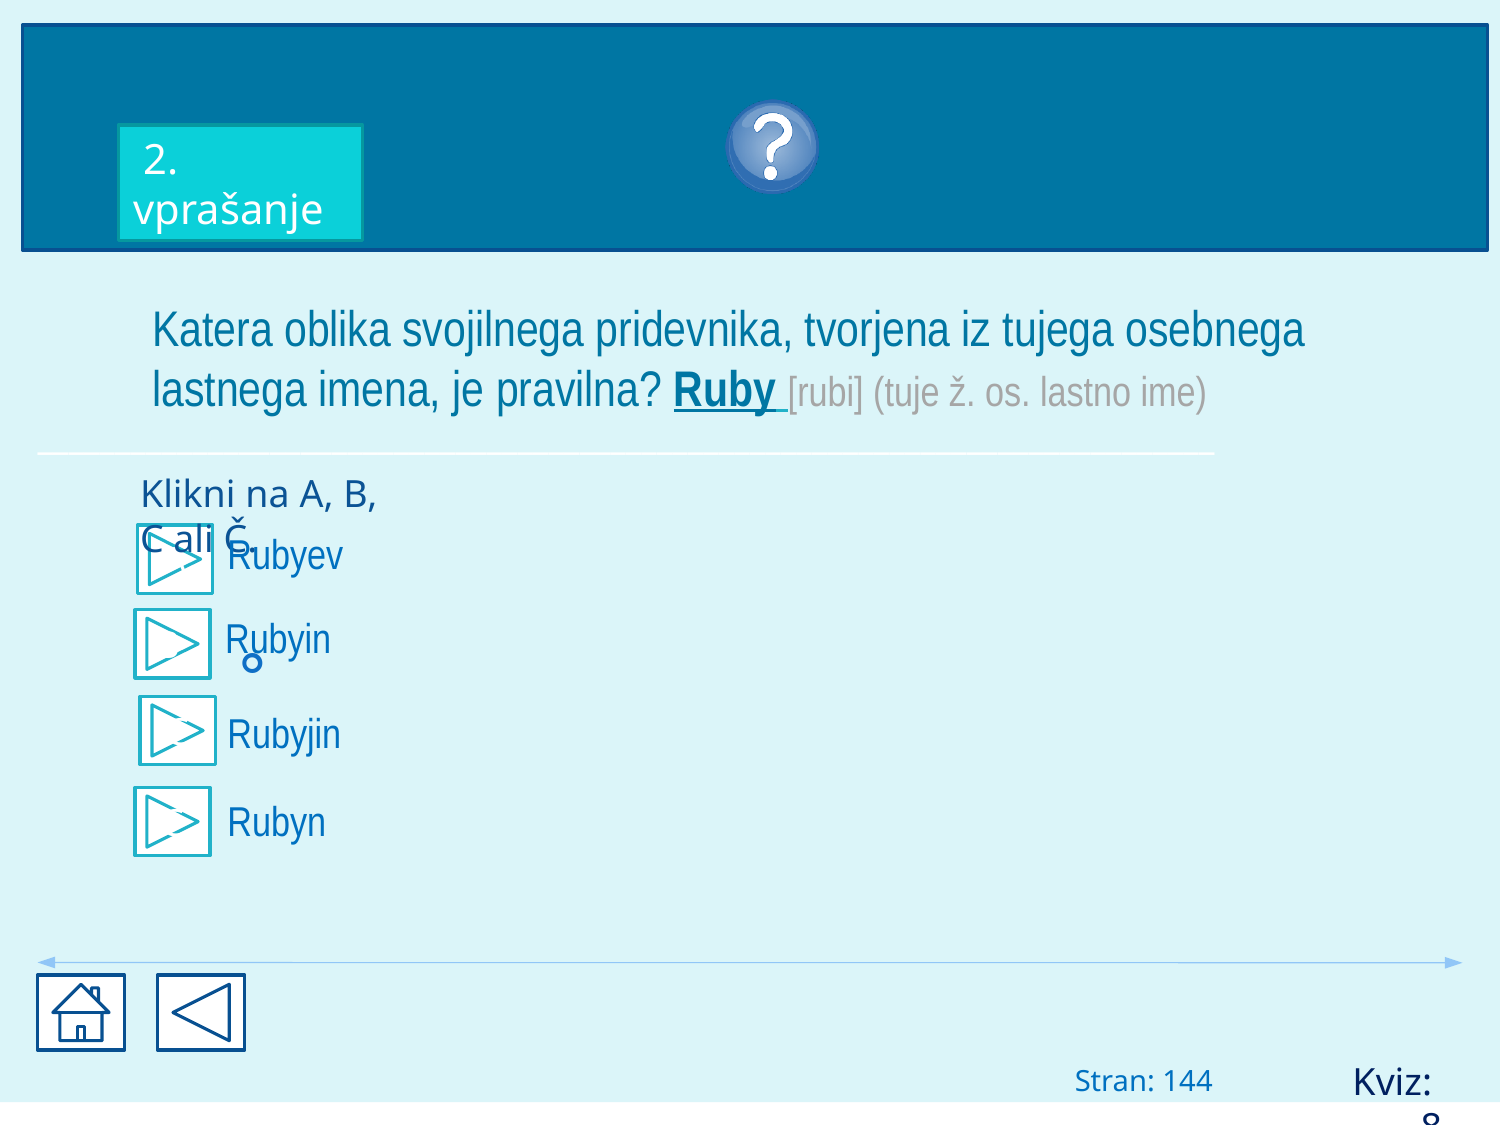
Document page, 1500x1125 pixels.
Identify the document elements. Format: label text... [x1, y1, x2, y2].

text_box C [140, 696, 216, 765]
text_box 2. vprašanje [118, 125, 363, 191]
text_box Rubyjin [212, 698, 1451, 765]
text_box Katera oblika svojilnega pridevnika, tvorjena iz tujega osebnega lastnega imena, je pravilna? Ruby [rubi] (tuje ž. os. lastno ime) [137, 288, 1351, 425]
text_box Rubyn [212, 787, 1451, 854]
text_box Rubyev [212, 519, 1451, 586]
text_box ____________________________________________________________________________ [22, 404, 1488, 466]
text_box Kviz: 8 [1337, 1050, 1475, 1111]
text_box [0, 0, 1500, 1124]
text_box Č [135, 787, 211, 856]
text_box A [137, 524, 213, 594]
text_box Klikni na A, B, C ali Č. [125, 466, 413, 524]
picture [726, 100, 818, 193]
text_box Stran: 144 [975, 1055, 1313, 1106]
text_box Rubyin [210, 603, 1448, 670]
text_box B [135, 609, 211, 678]
